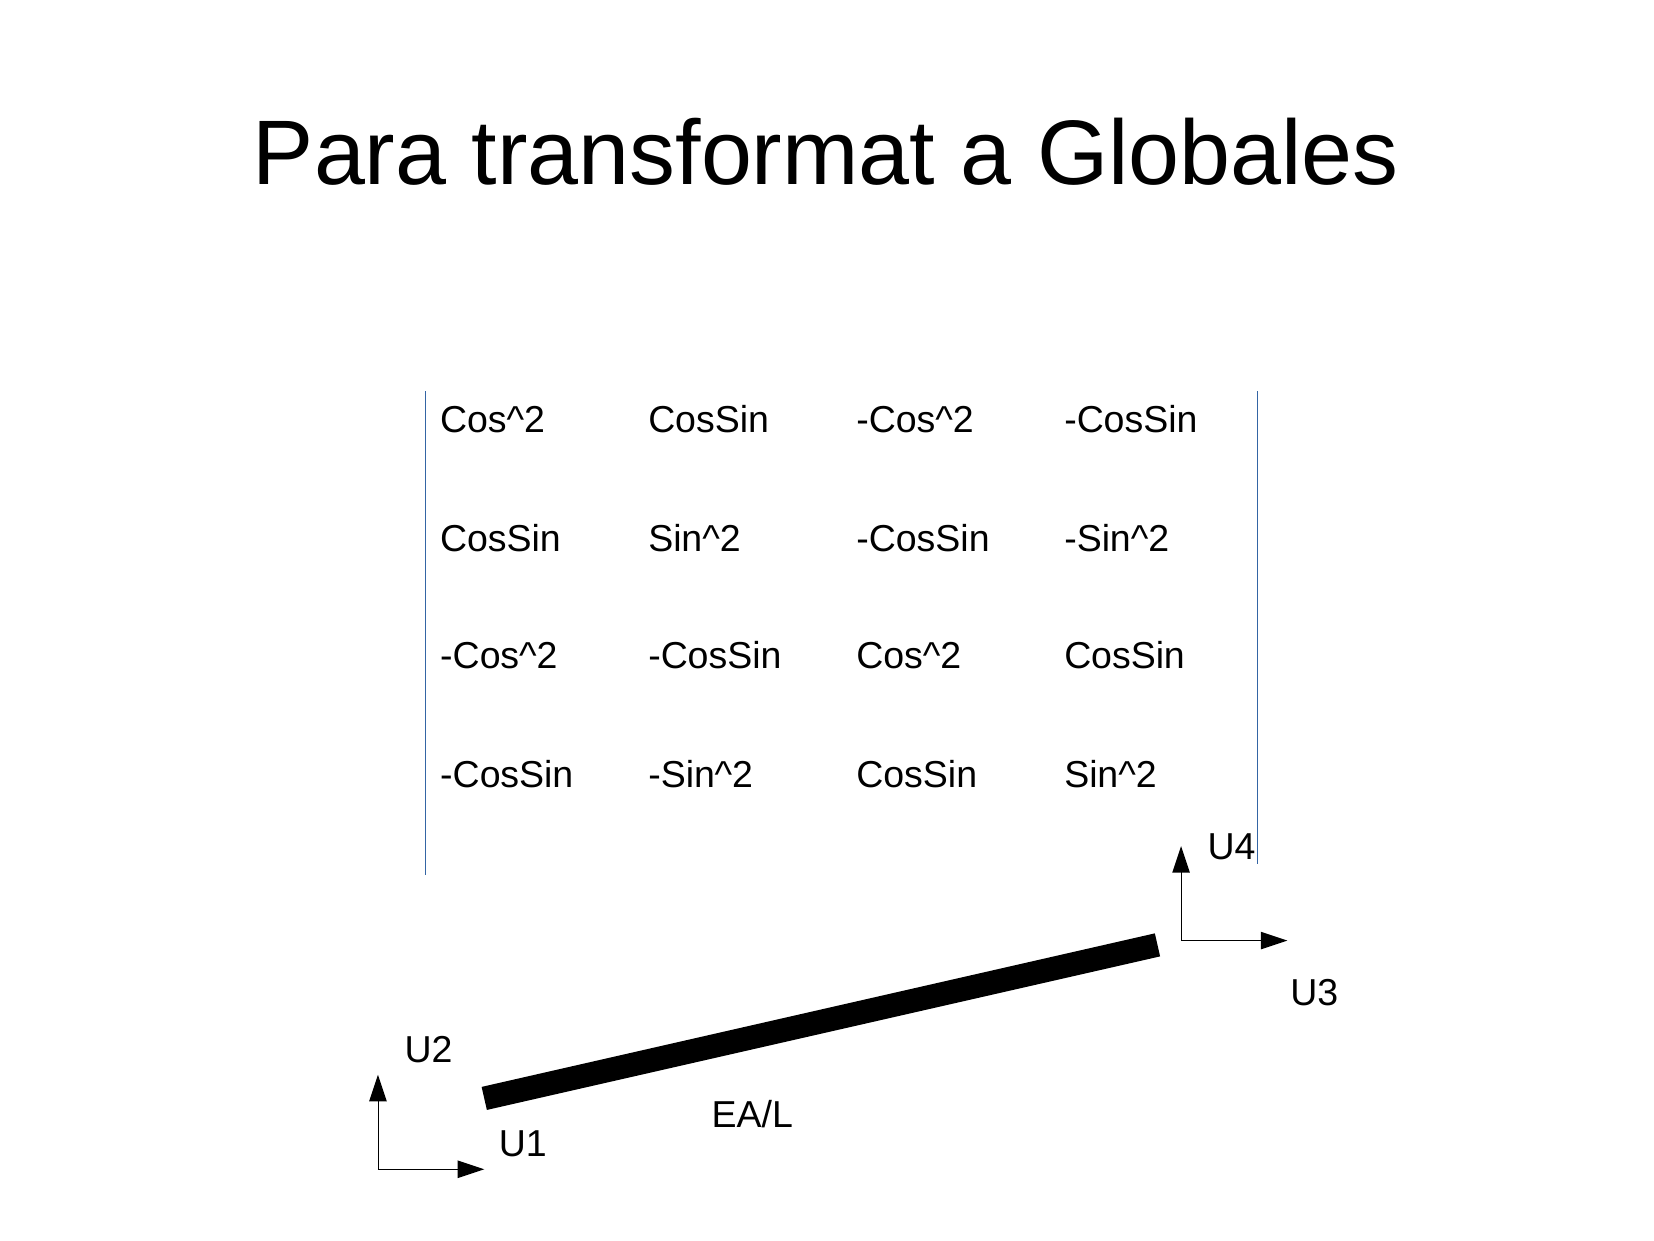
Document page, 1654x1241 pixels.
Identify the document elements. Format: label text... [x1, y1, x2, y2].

text_box EA/L [696, 1086, 993, 1144]
table_cell Sin^2 [1051, 746, 1257, 864]
table_cell CosSin [426, 510, 633, 627]
table_cell [1323, 744, 1440, 861]
table_cell [1323, 626, 1440, 743]
table_cell CosSin [1051, 628, 1257, 745]
text_box U2 [389, 1021, 485, 1078]
table_cell -Sin^2 [1051, 510, 1257, 627]
table_header CosSin [634, 392, 841, 509]
table_cell Cos^2 [842, 628, 1050, 745]
table_cell -Sin^2 [634, 746, 841, 864]
table_cell Sin^2 [634, 510, 841, 627]
title Para transformat a Globales [82, 49, 1571, 257]
text_box U4 [1192, 818, 1300, 917]
table_cell -Cos^2 [426, 628, 633, 745]
table_header [1323, 387, 1440, 504]
table_header -CosSin [1051, 392, 1257, 509]
table_cell -CosSin [842, 510, 1050, 627]
table_cell [1323, 505, 1440, 625]
table_cell -CosSin [426, 746, 633, 864]
table_header Cos^2 [426, 392, 633, 509]
table_cell CosSin [842, 746, 1050, 864]
text_box U3 [1275, 964, 1382, 1063]
table_cell -CosSin [634, 628, 841, 745]
text_box U1 [484, 1114, 567, 1182]
table_header -Cos^2 [842, 392, 1050, 509]
